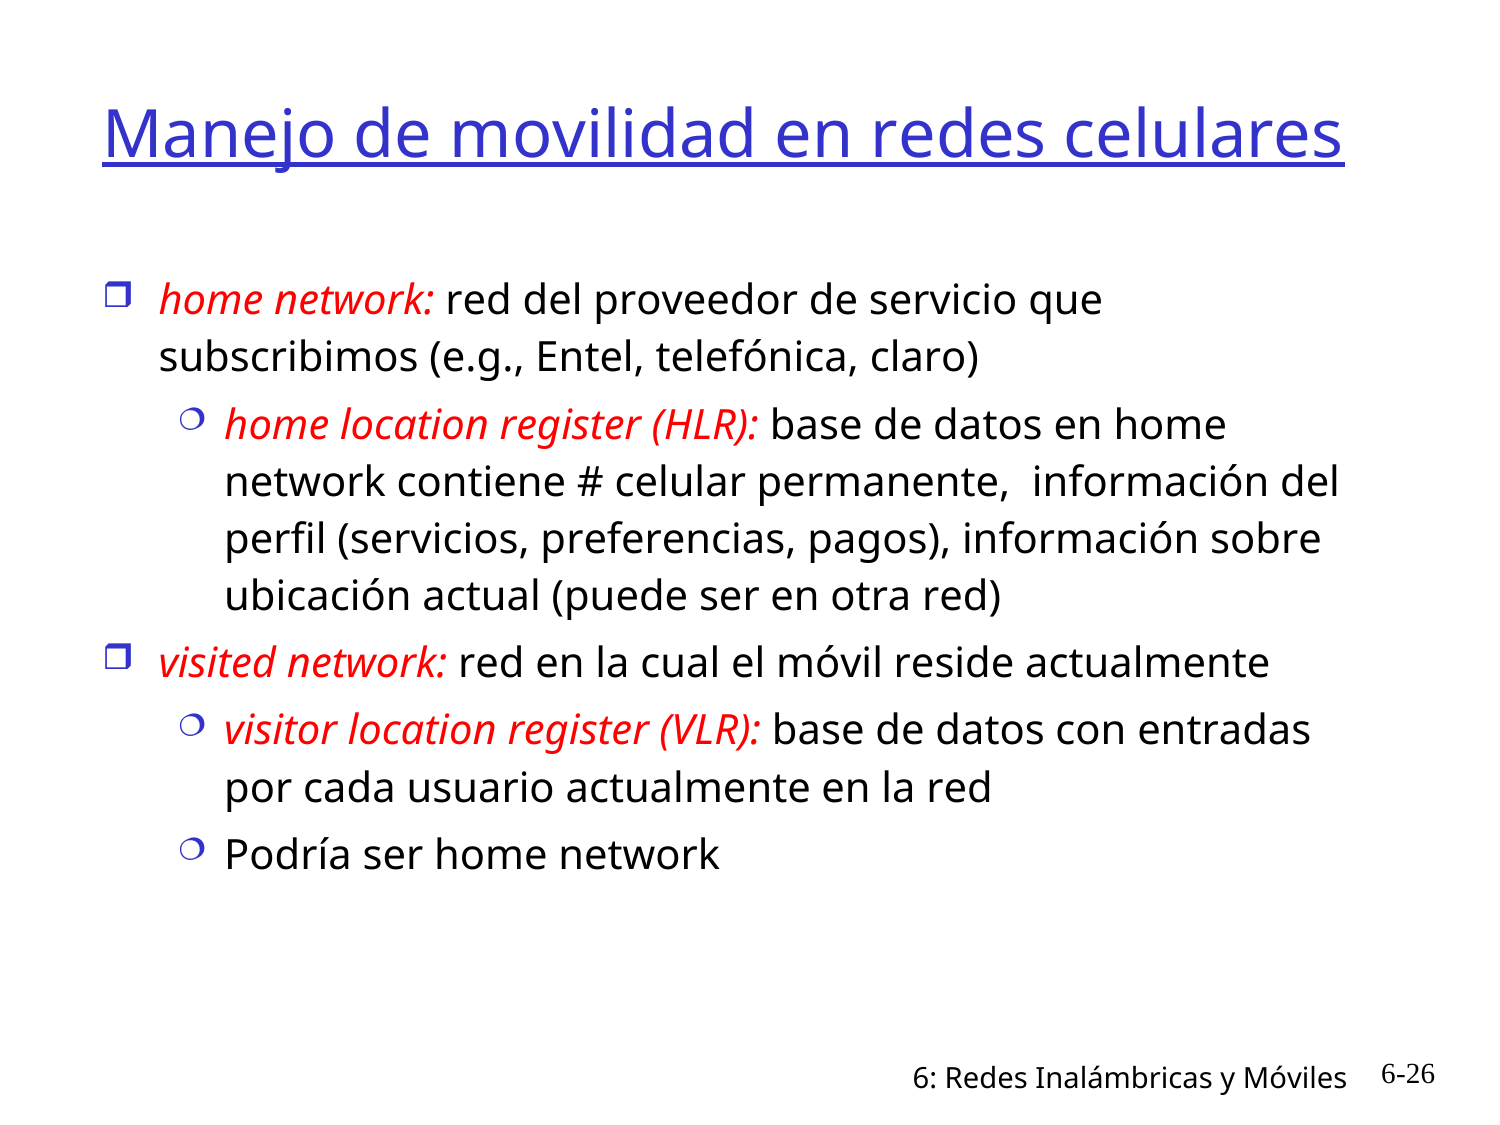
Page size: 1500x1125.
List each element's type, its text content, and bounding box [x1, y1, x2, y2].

list home network: red del proveedor de servicio que subscribimos (e.g., Entel, telefónica, claro) home location register (HLR): base de datos en home network contiene # celular permanente, información del perfil (servicios, preferencias, pagos), información sobre ubicación actual (puede ser en otra red) visited network: red en la cual el móvil reside actualmente visitor location register (VLR): base de datos con entradas por cada usuario actualmente en la red Podría ser home network [87, 262, 1388, 1026]
title Manejo de movilidad en redes celulares [87, 37, 1363, 225]
